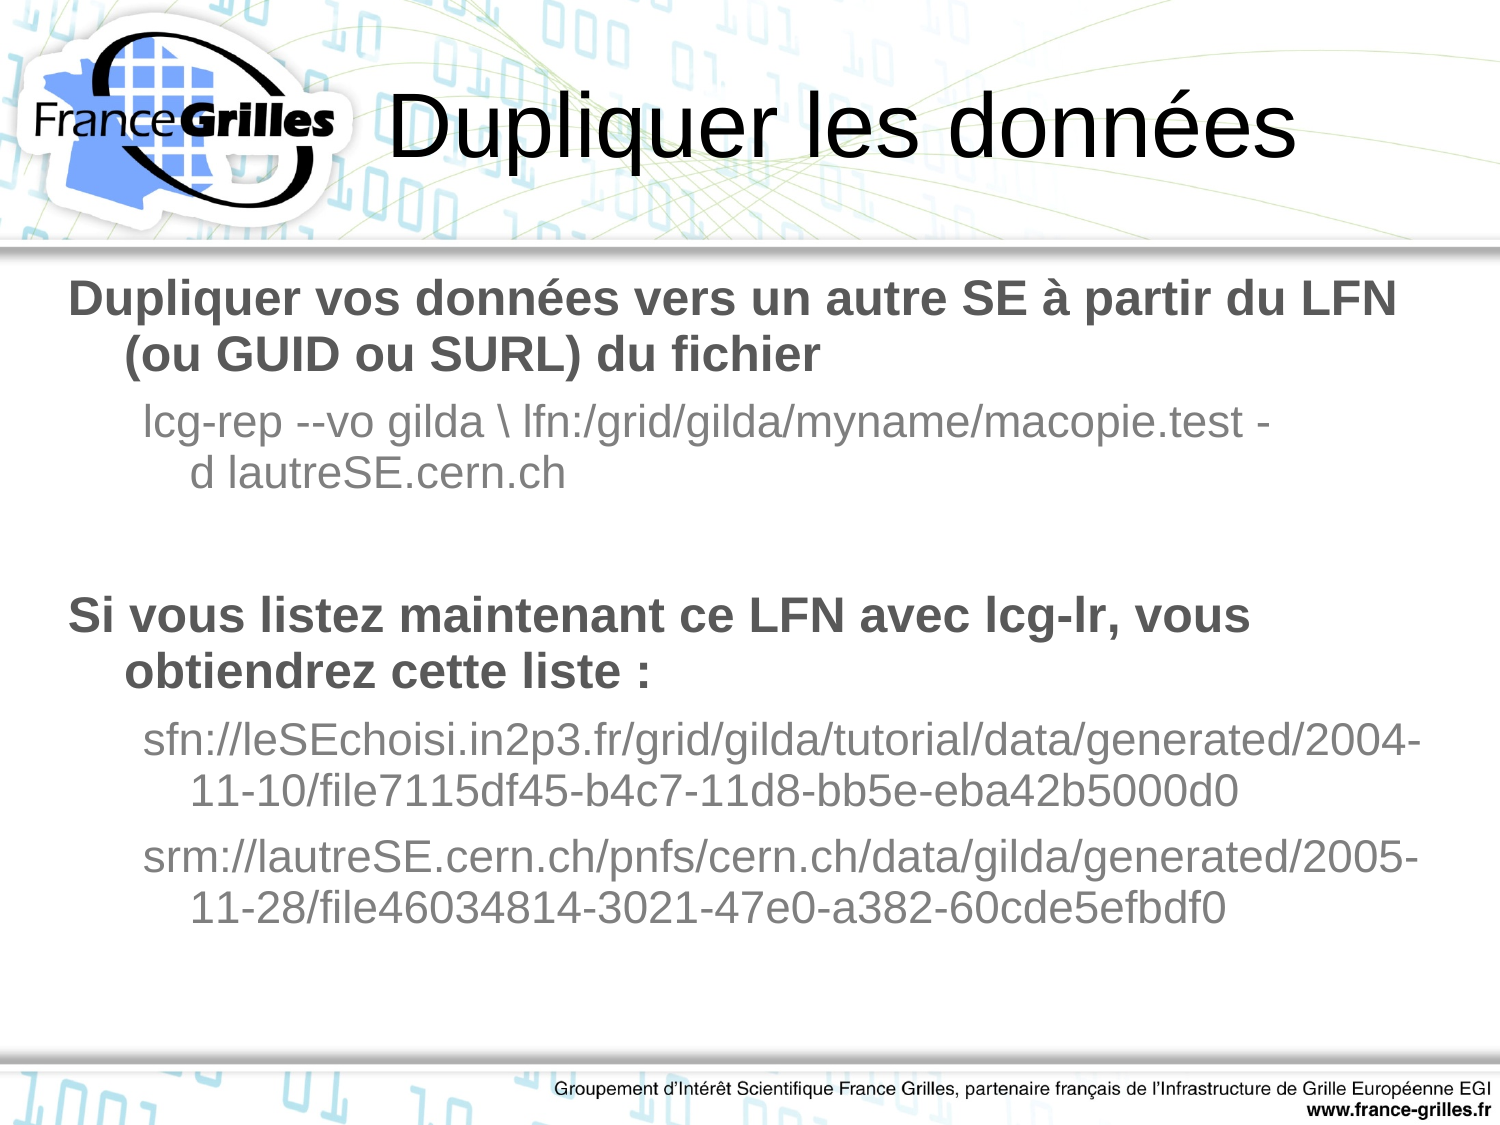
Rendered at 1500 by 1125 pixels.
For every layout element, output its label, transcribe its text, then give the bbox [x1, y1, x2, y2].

picture [0, 0, 1500, 1125]
title Dupliquer les données [372, 7, 1459, 244]
list Dupliquer vos données vers un autre SE à partir du LFN (ou GUID ou SURL) du fichier lcg-rep --vo gilda \ lfn:/grid/gilda/myname/macopie.test -d lautreSE.cern.ch Si vous listez maintenant ce LFN avec lcg-lr, vous obtiendrez cette liste : sfn://leSEchoisi.in2p3.fr/grid/gilda/tutorial/data/generated/2004-11-10/file7115df45-b4c7-11d8-bb5e-eba42b5000d0 srm://lautreSE.cern.ch/pnfs/cern.ch/data/gilda/generated/2005-11-28/file46034814-3021-47e0-a382-60cde5efbdf0 [53, 262, 1459, 1024]
